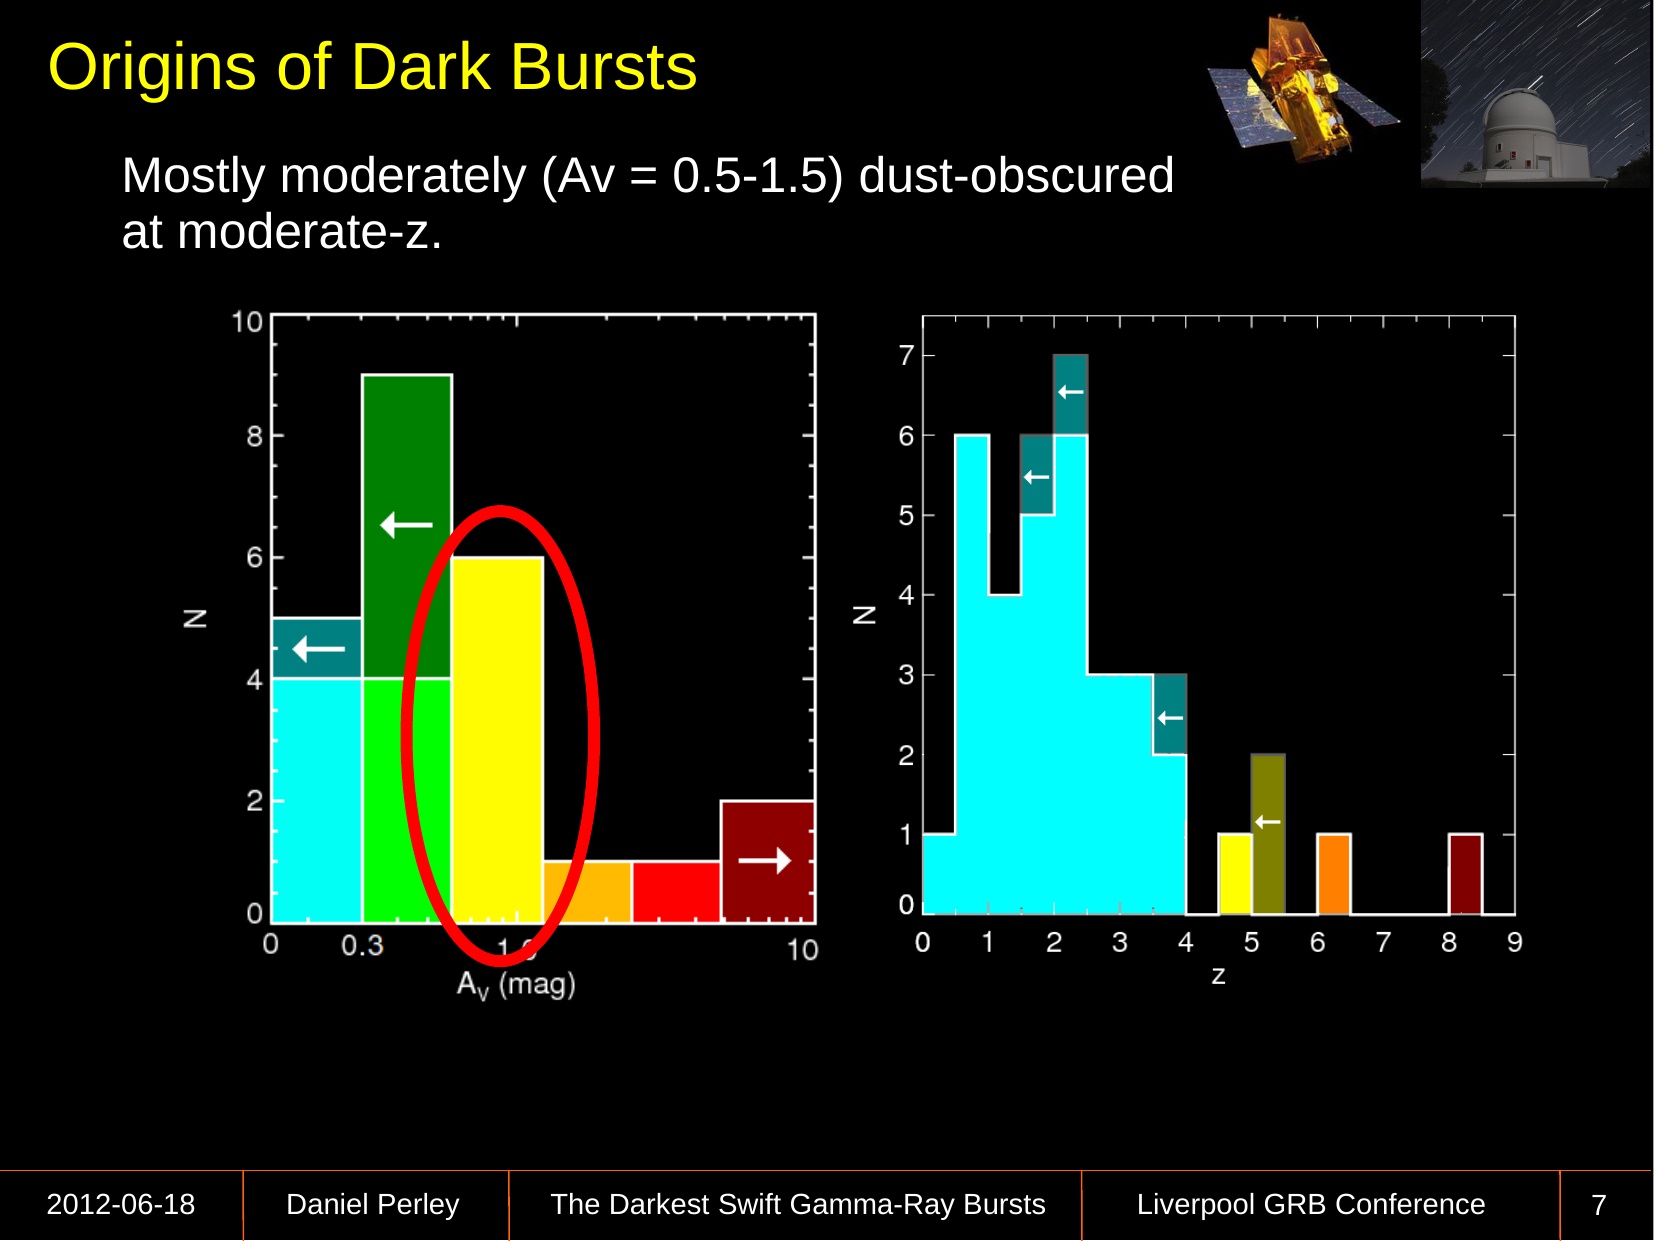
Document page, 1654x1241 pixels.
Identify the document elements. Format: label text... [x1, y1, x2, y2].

title Origins of Dark Bursts [1413, 25, 1420, 107]
picture [1420, 0, 1651, 188]
picture [1195, 0, 1413, 196]
text_box Mostly moderately (Av = 0.5-1.5) dust-obscured at moderate-z. [106, 140, 1495, 267]
picture [165, 302, 1525, 1016]
title Origins of Dark Bursts [47, 25, 1195, 107]
